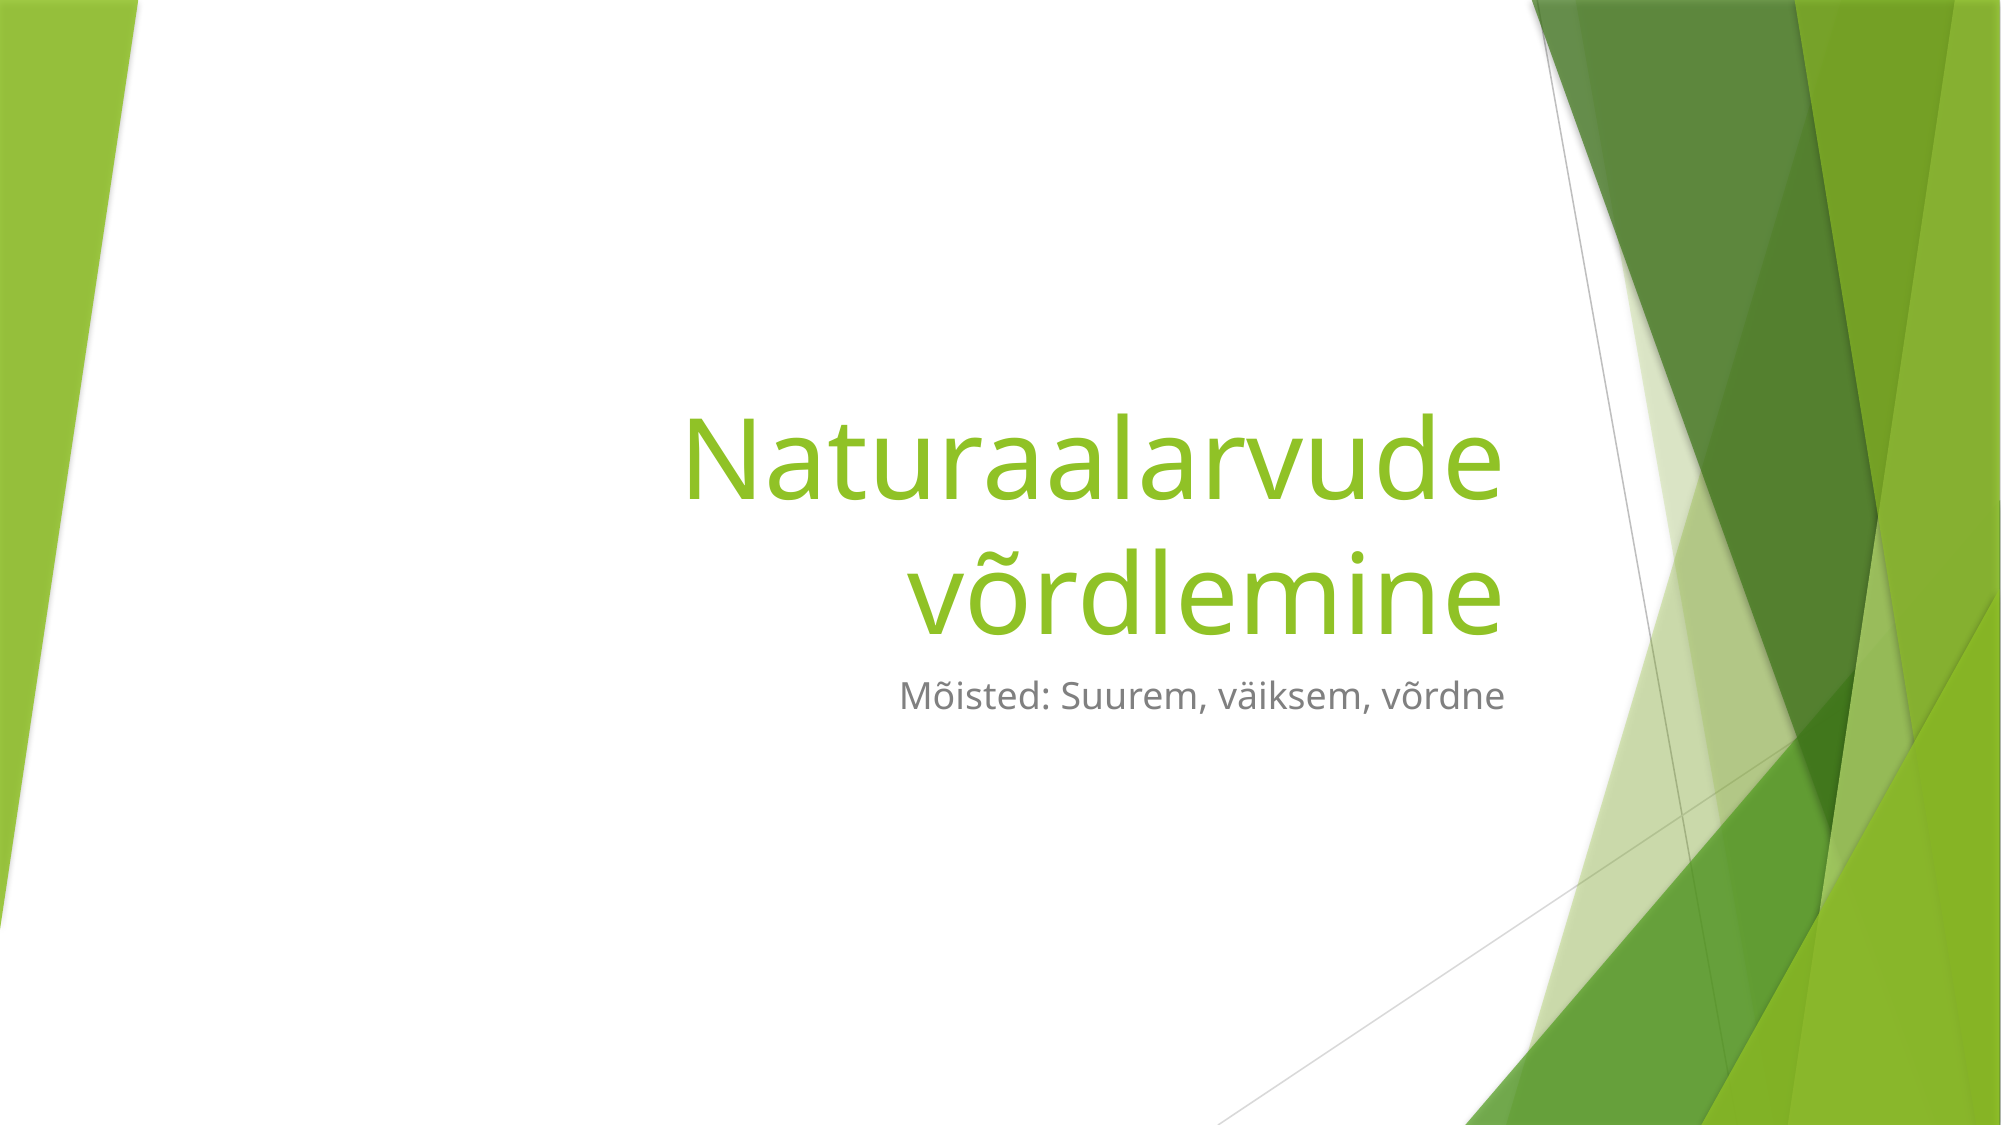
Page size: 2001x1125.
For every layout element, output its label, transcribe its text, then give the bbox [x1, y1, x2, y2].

subtitle Mõisted: Suurem, väiksem, võrdne [247, 664, 1522, 845]
title Naturaalarvude võrdlemine [247, 394, 1522, 664]
